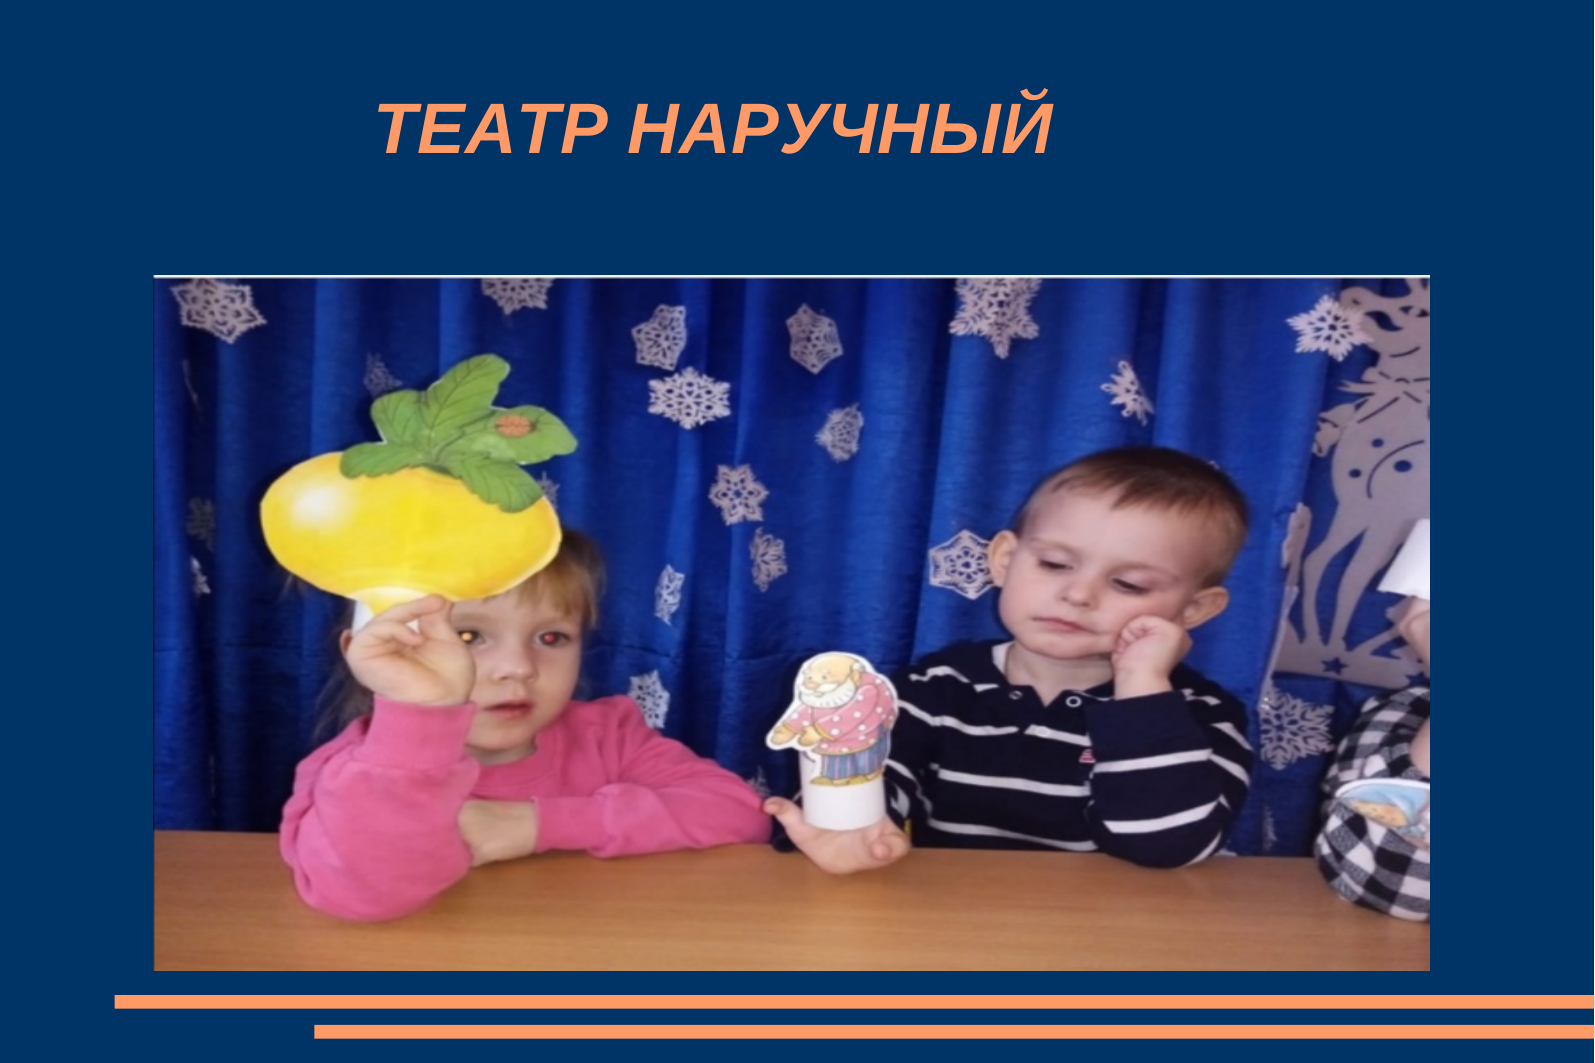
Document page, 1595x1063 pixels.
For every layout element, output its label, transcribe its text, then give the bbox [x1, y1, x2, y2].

title ТЕАТР НАРУЧНЫЙ [117, 39, 1479, 218]
picture [153, 275, 1430, 971]
